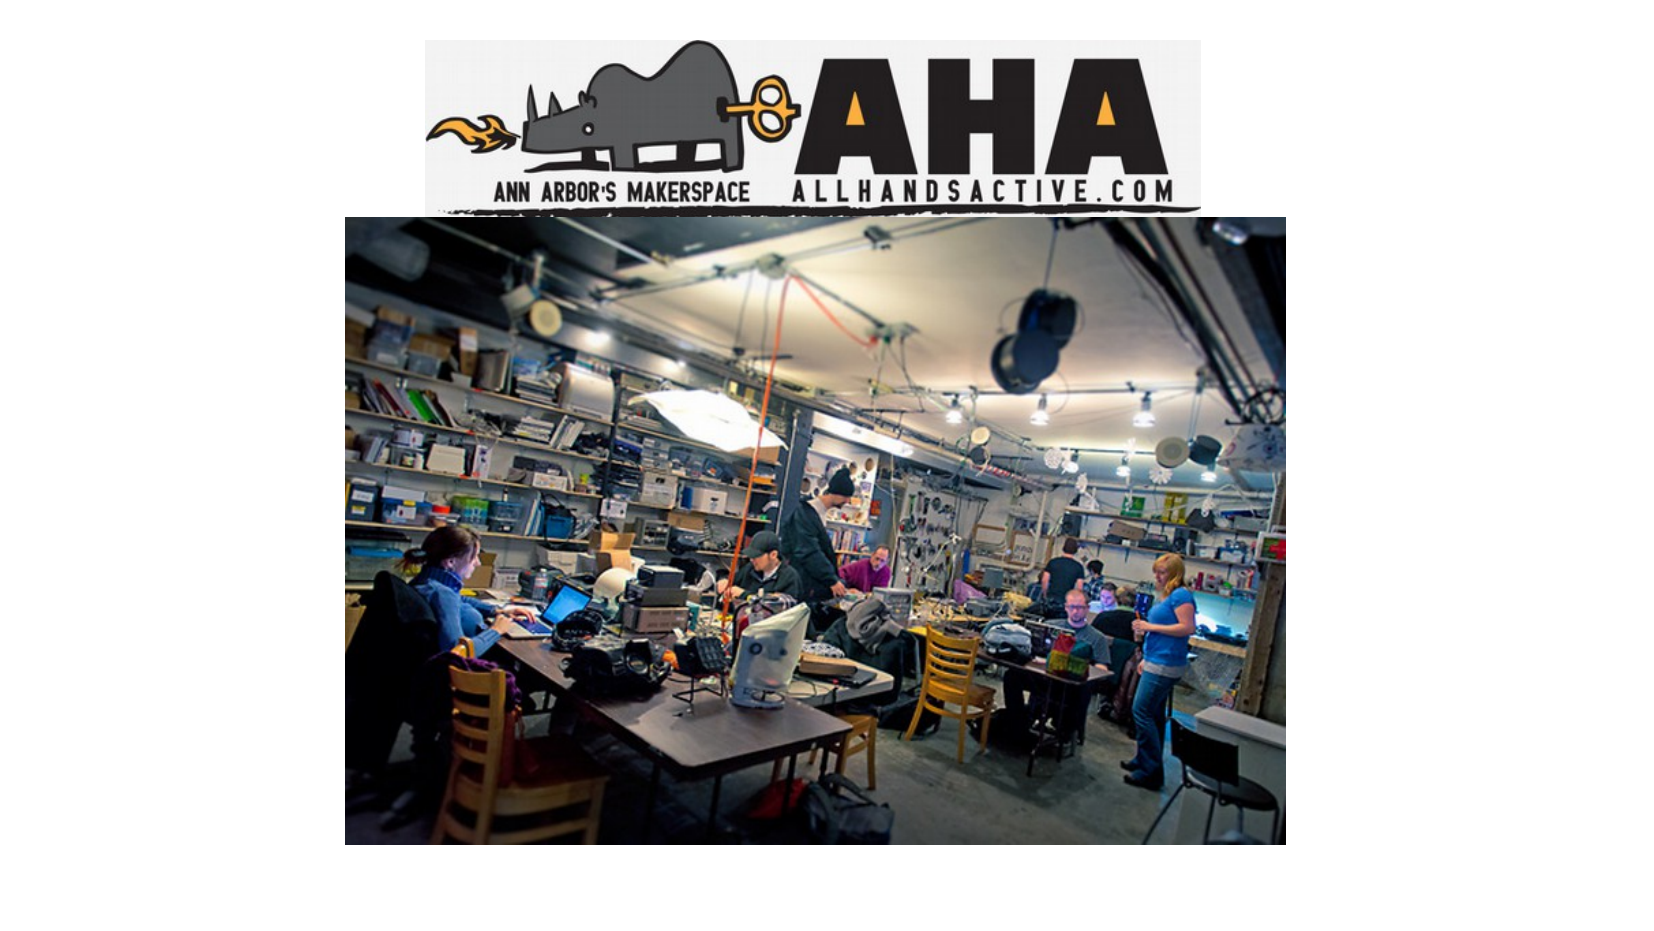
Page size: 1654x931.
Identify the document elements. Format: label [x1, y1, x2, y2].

picture [345, 40, 1286, 845]
